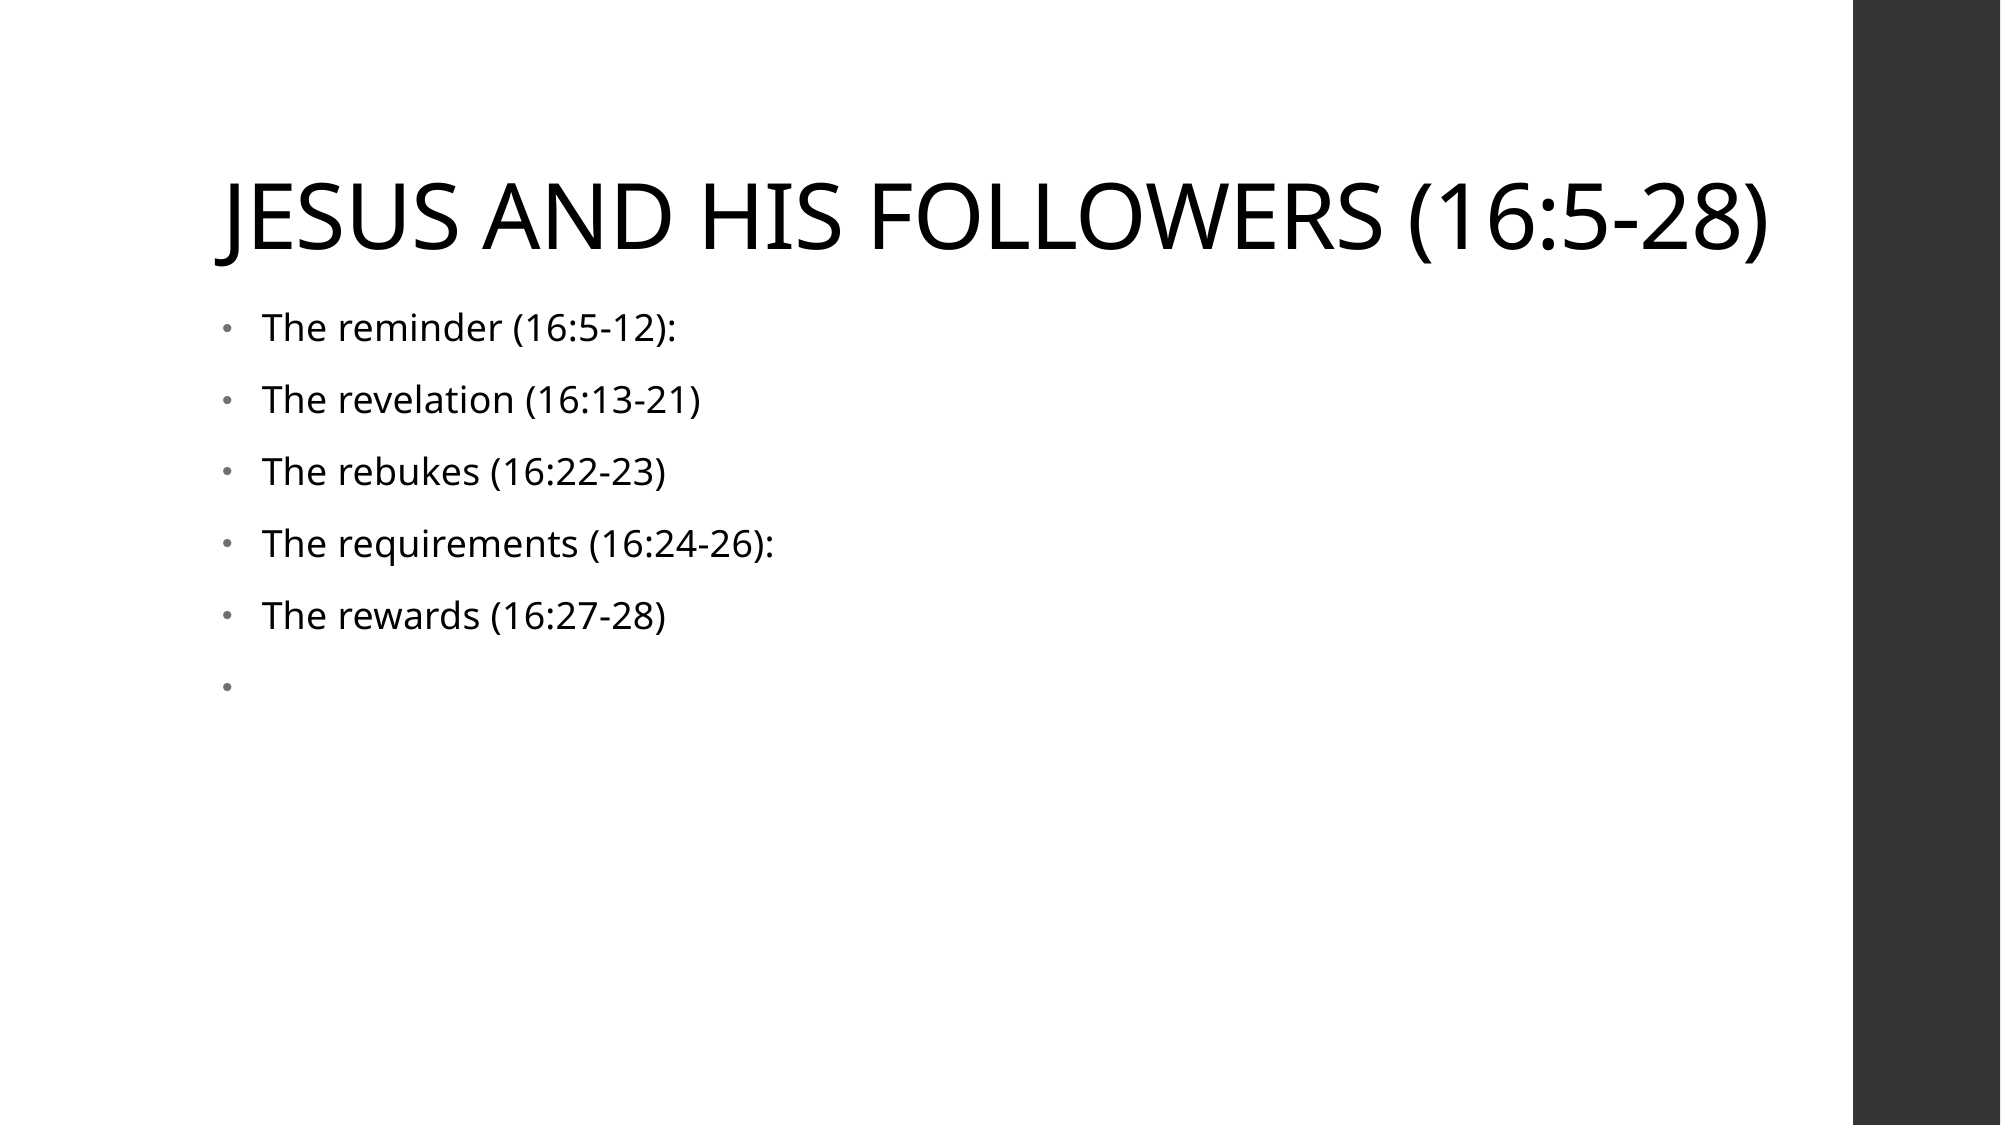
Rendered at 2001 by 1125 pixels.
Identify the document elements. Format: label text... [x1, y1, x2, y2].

list The reminder (16:5-12): The revelation (16:13-21) The rebukes (16:22-23) The requirements (16:24-26): The rewards (16:27-28) [206, 299, 1617, 1014]
title JESUS AND HIS FOLLOWERS (16:5-28) [206, 60, 1797, 278]
